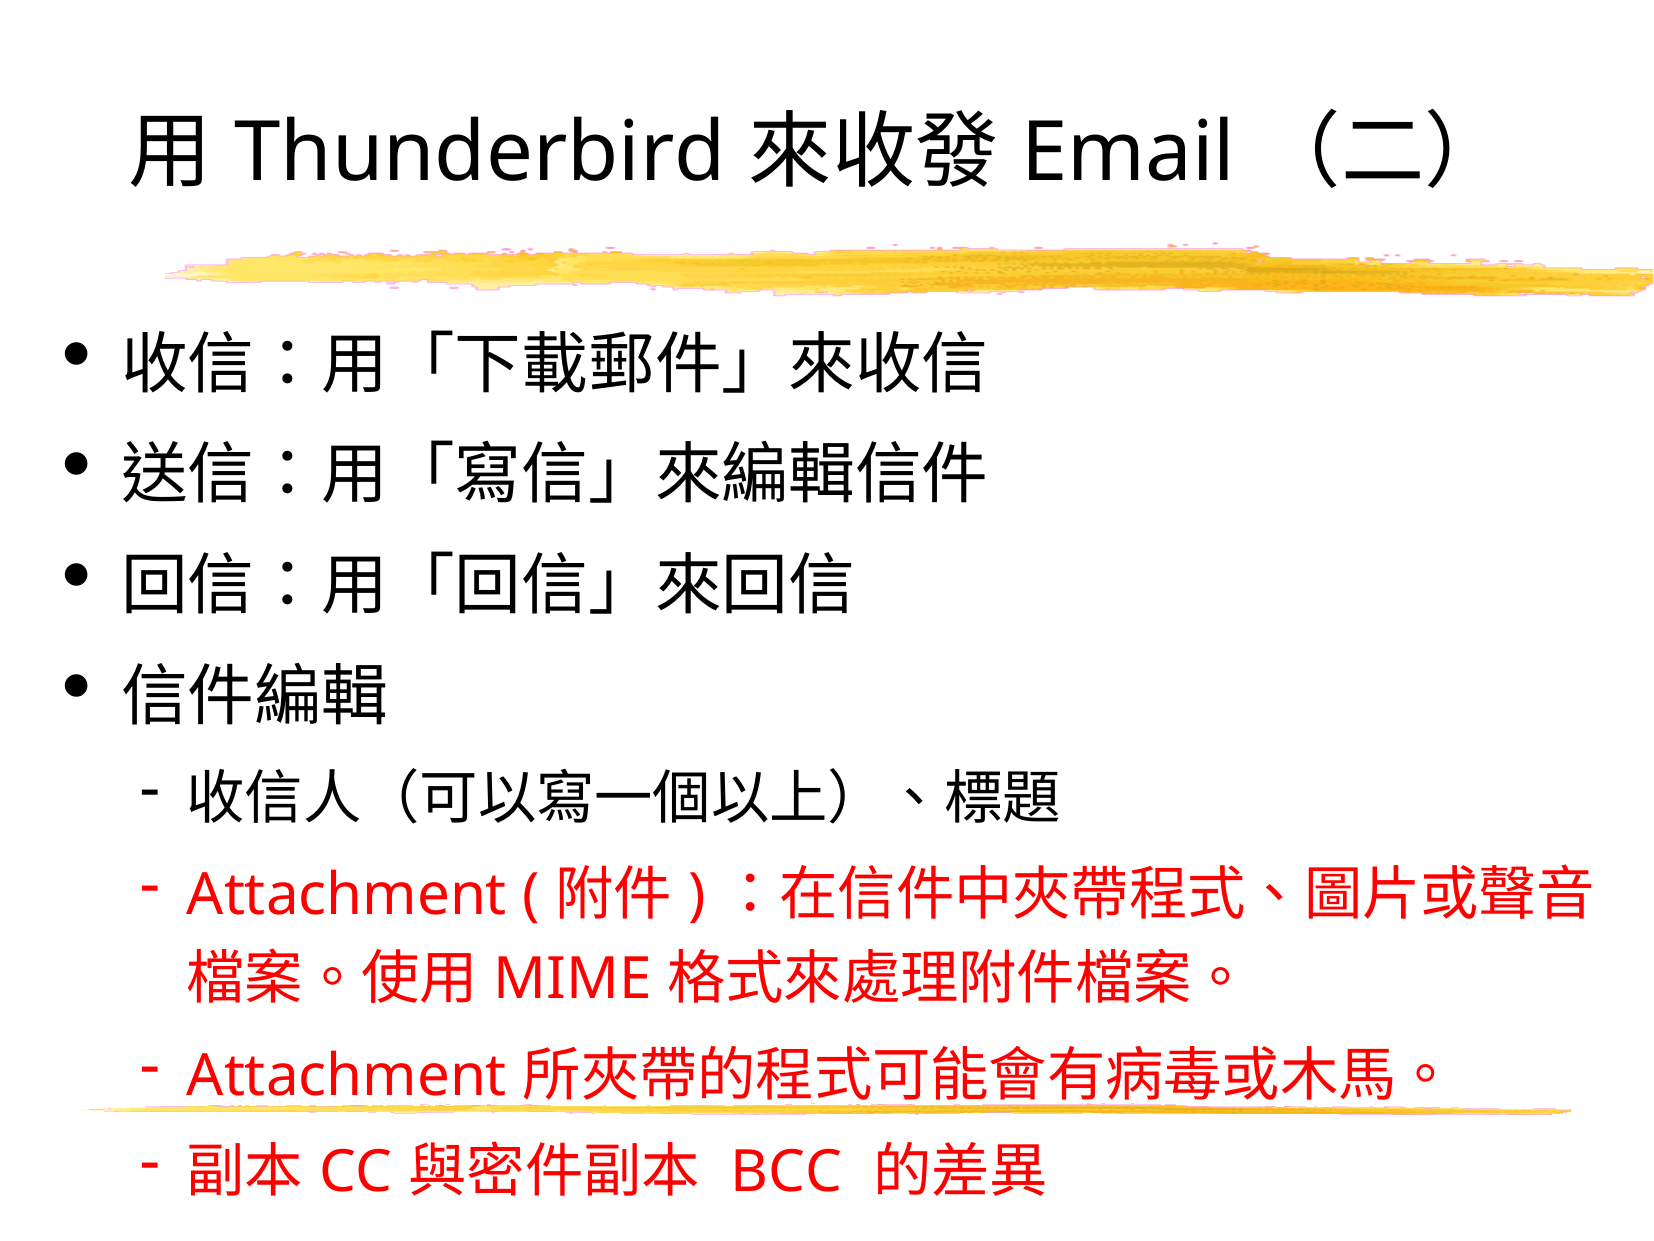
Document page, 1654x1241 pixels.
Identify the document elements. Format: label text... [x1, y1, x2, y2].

picture [165, 237, 1654, 308]
title 用Thunderbird來收發Email（二） [73, 31, 1563, 258]
list 收信：用「下載郵件」來收信 送信：用「寫信」來編輯信件 回信：用「回信」來回信 信件編輯 收信人（可以寫一個以上）、標題 Attachment (附件)：在信件中夾帶程式、圖片或聲音檔案。使用MIME格式來處理附件檔案。 Attachment所夾帶的程式可能會有病毒或木馬。 副本CC與密件副本 BCC 的差異 [65, 310, 1628, 1108]
picture [82, 1108, 1571, 1117]
